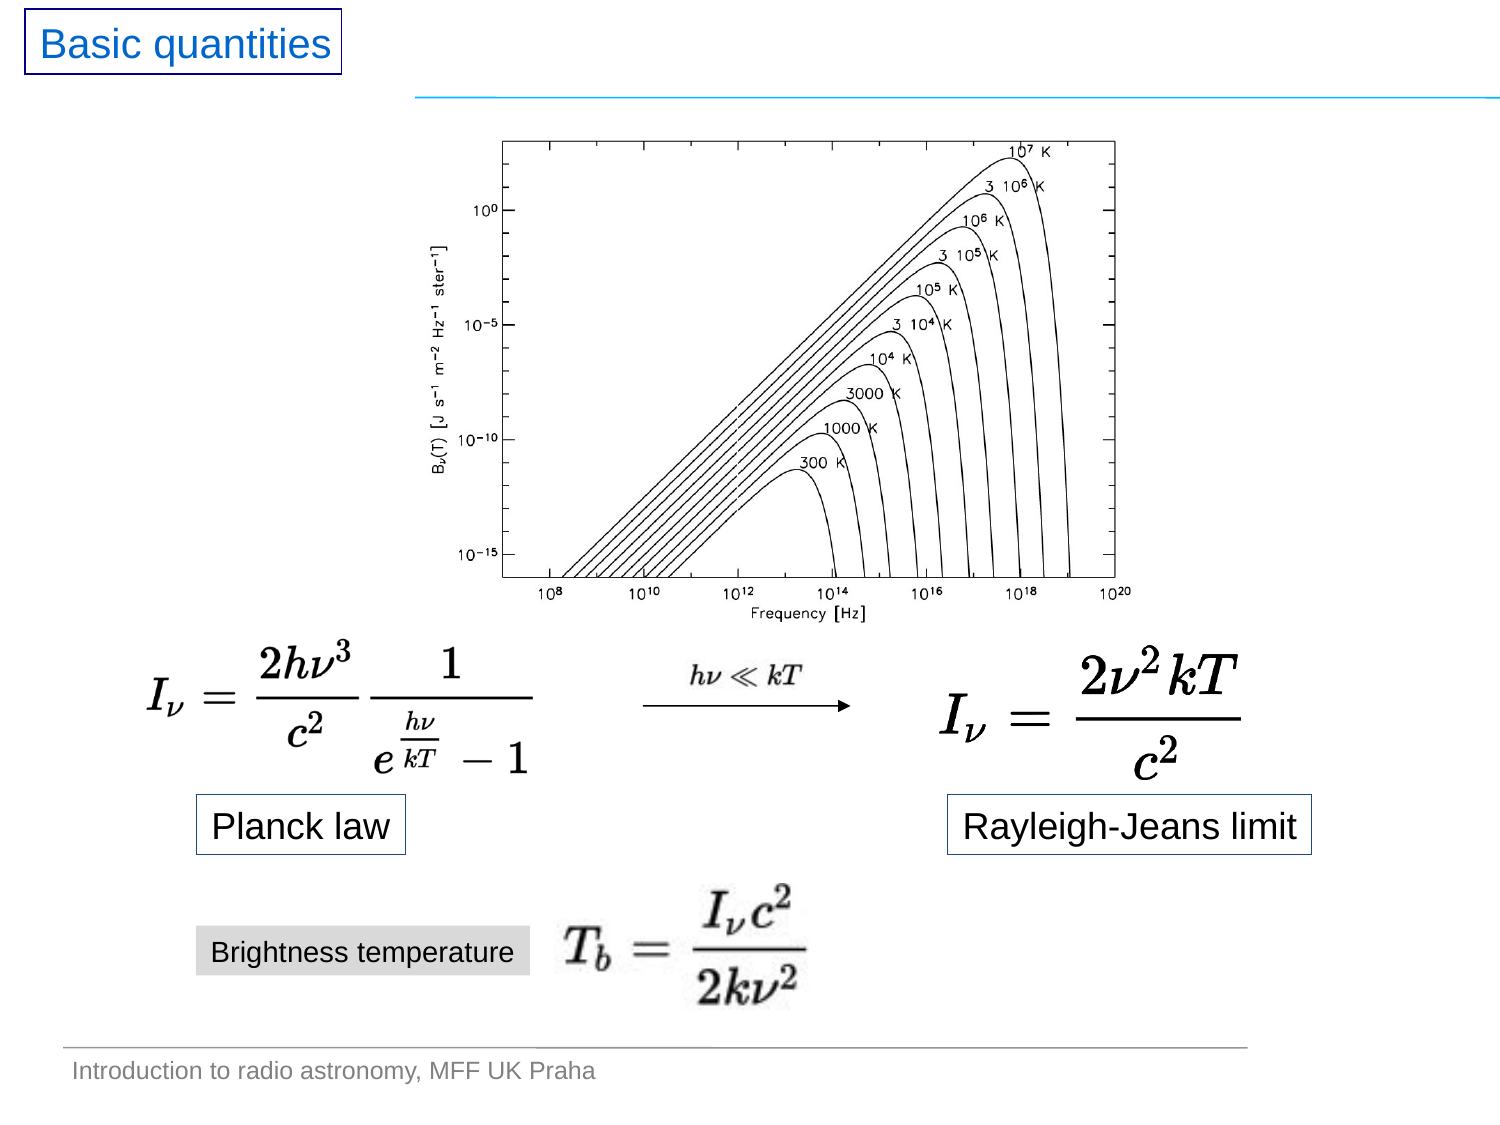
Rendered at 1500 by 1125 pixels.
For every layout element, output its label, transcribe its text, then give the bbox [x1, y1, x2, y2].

text_box Basic quantities [24, 8, 342, 75]
text_box Brightness temperature [195, 925, 530, 976]
picture [537, 883, 836, 1024]
text_box Rayleigh-Jeans limit [947, 794, 1312, 855]
picture [145, 112, 1142, 780]
text_box Planck law [196, 794, 406, 855]
picture [685, 649, 808, 705]
picture [939, 645, 1241, 780]
